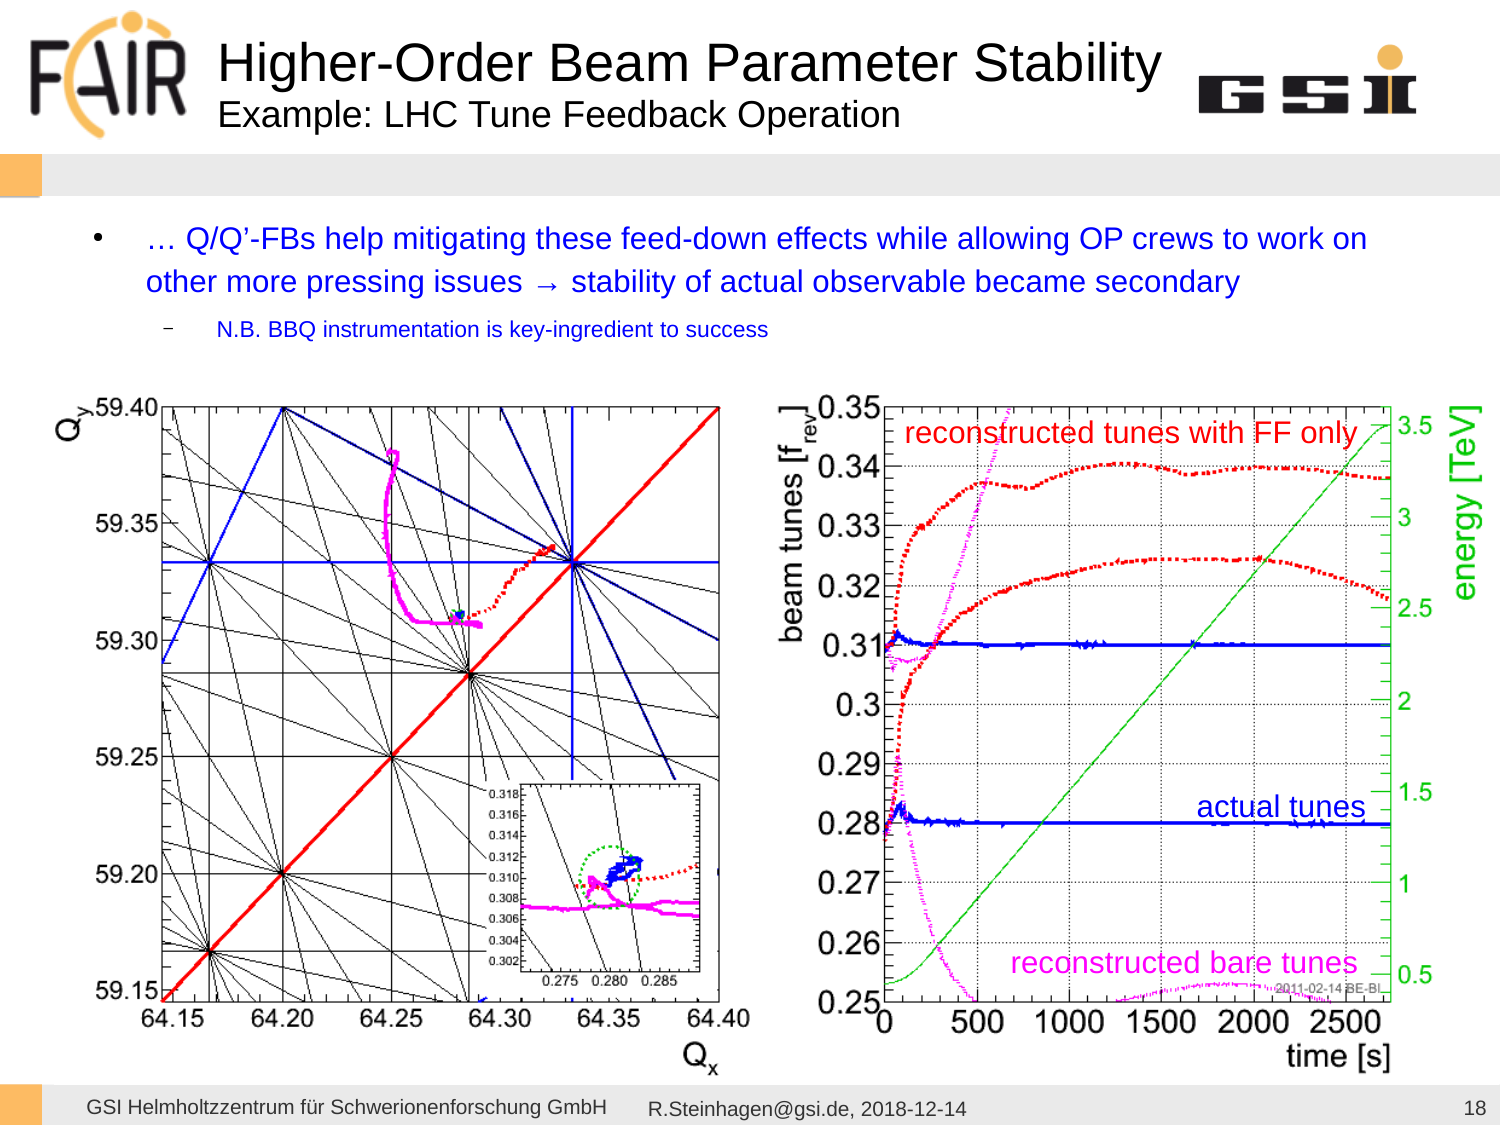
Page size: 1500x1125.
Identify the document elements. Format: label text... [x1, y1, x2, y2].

picture [30, 9, 187, 141]
text_box actual tunes [1181, 781, 1385, 832]
text_box reconstructed tunes with FF only [889, 408, 1381, 459]
text_box reconstructed bare tunes [995, 937, 1381, 988]
picture [1197, 42, 1419, 117]
list … Q/Q’-FBs help mitigating these feed-down effects while allowing OP crews to work on other more pressing issues → stability of actual observable became secondary N.B. BBQ instrumentation is key-ingredient to success [75, 212, 1425, 1050]
title Higher-Order Beam Parameter Stability Example: LHC Tune Feedback Operation [217, 2, 1182, 166]
picture [54, 393, 1499, 1085]
